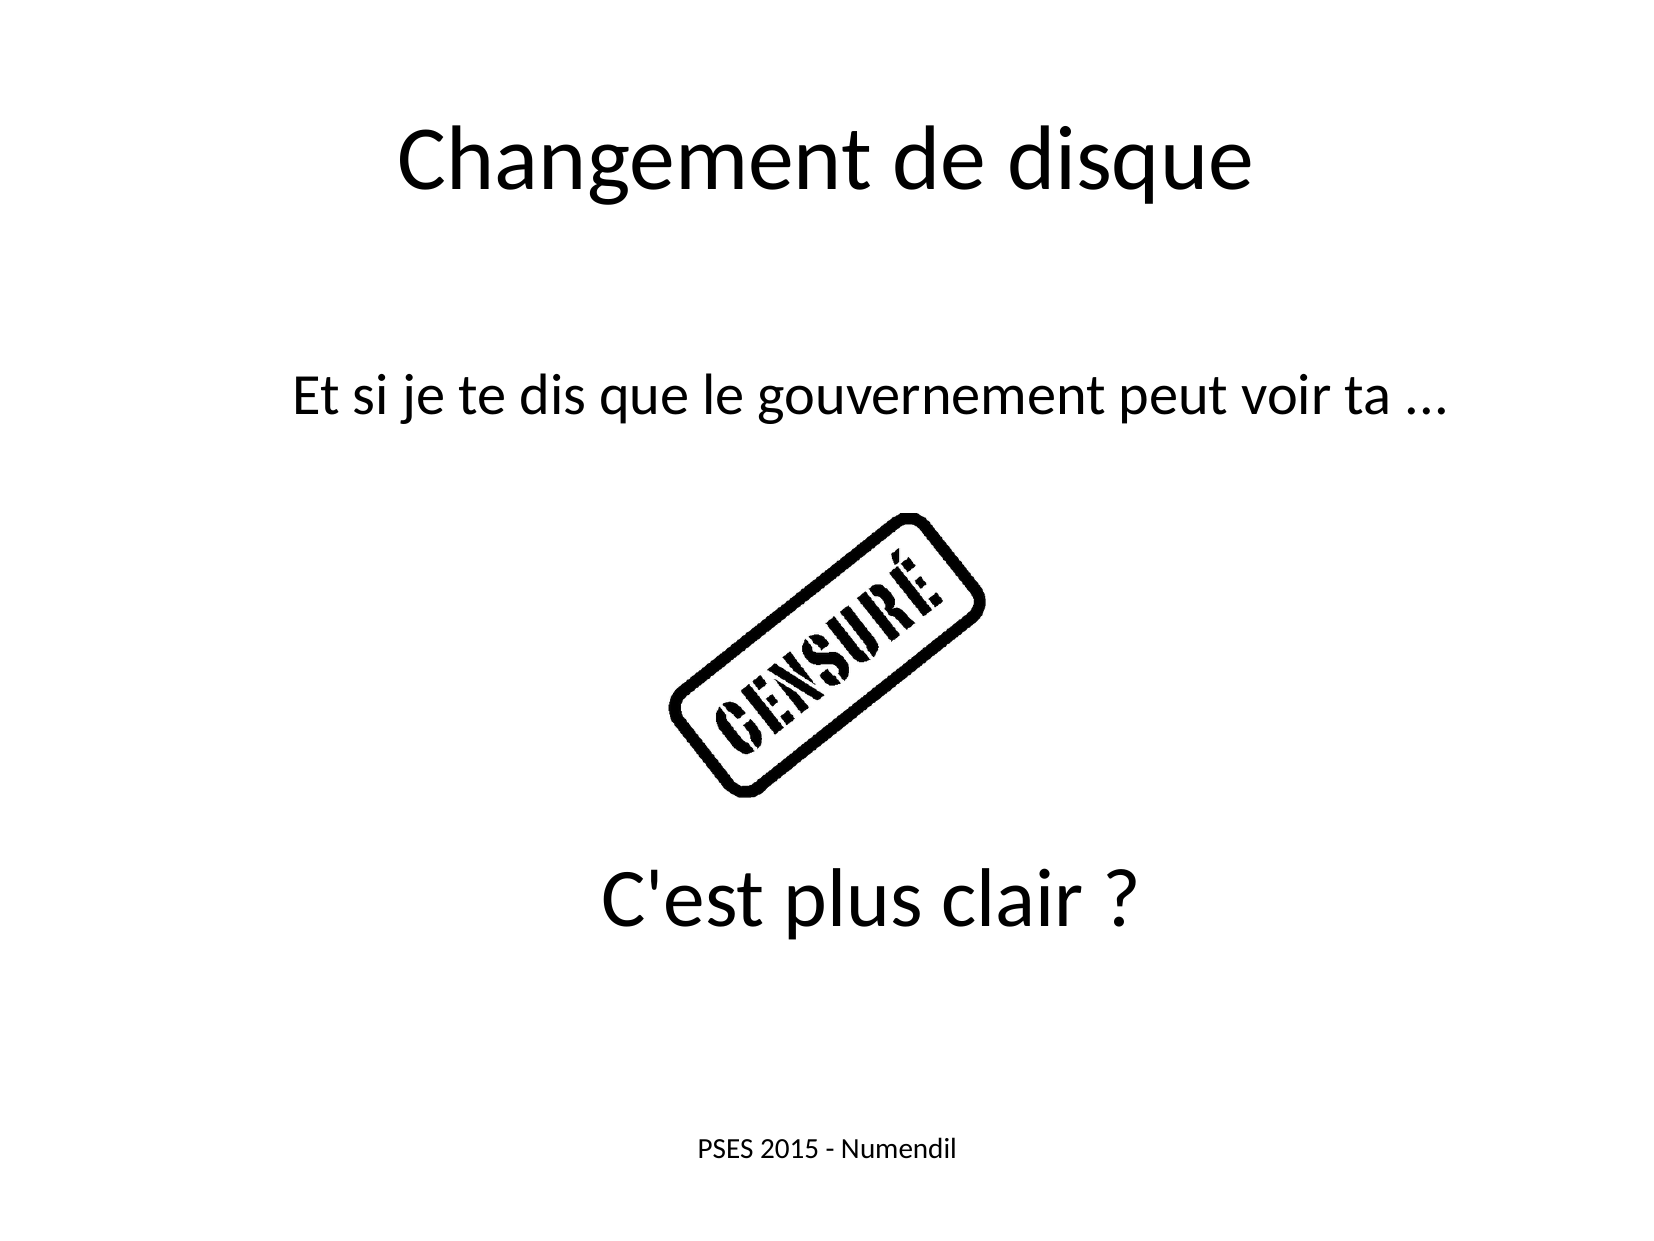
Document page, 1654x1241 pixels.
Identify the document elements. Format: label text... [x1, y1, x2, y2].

list Et si je te dis que le gouvernement peut voir ta ... C'est plus clair ? [82, 290, 1571, 1010]
text_box PSES 2015 - Numendil [565, 1129, 1090, 1216]
picture [667, 513, 986, 798]
title Changement de disque [82, 49, 1571, 257]
